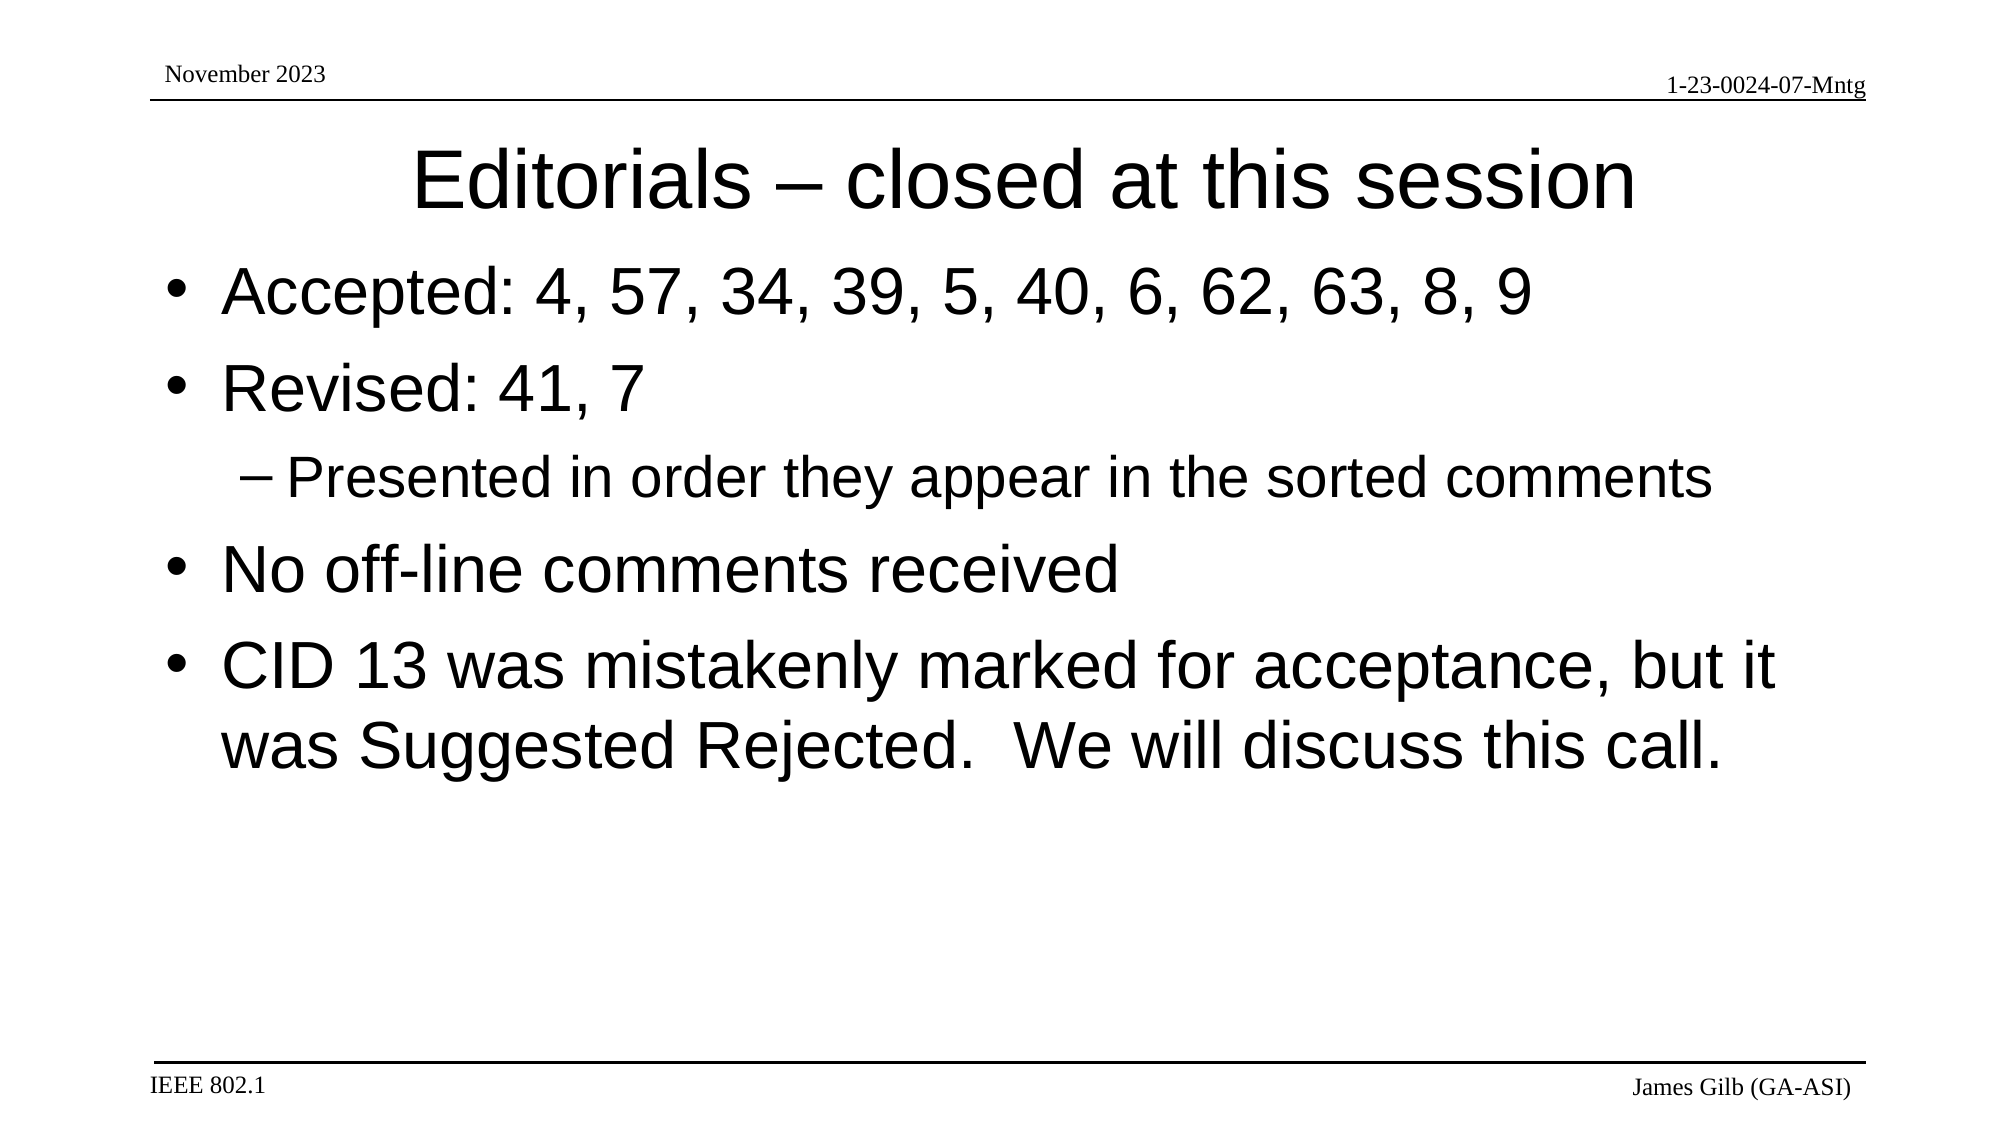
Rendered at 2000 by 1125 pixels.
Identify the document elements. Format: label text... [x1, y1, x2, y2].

title Editorials – closed at this session [149, 112, 1900, 238]
list Accepted: 4, 57, 34, 39, 5, 40, 6, 62, 63, 8, 9 Revised: 41, 7 Presented in order they appear in the sorted comments No off-line comments received CID 13 was mistakenly marked for acceptance, but it was Suggested Rejected. We will discuss this call. [149, 239, 1900, 1051]
